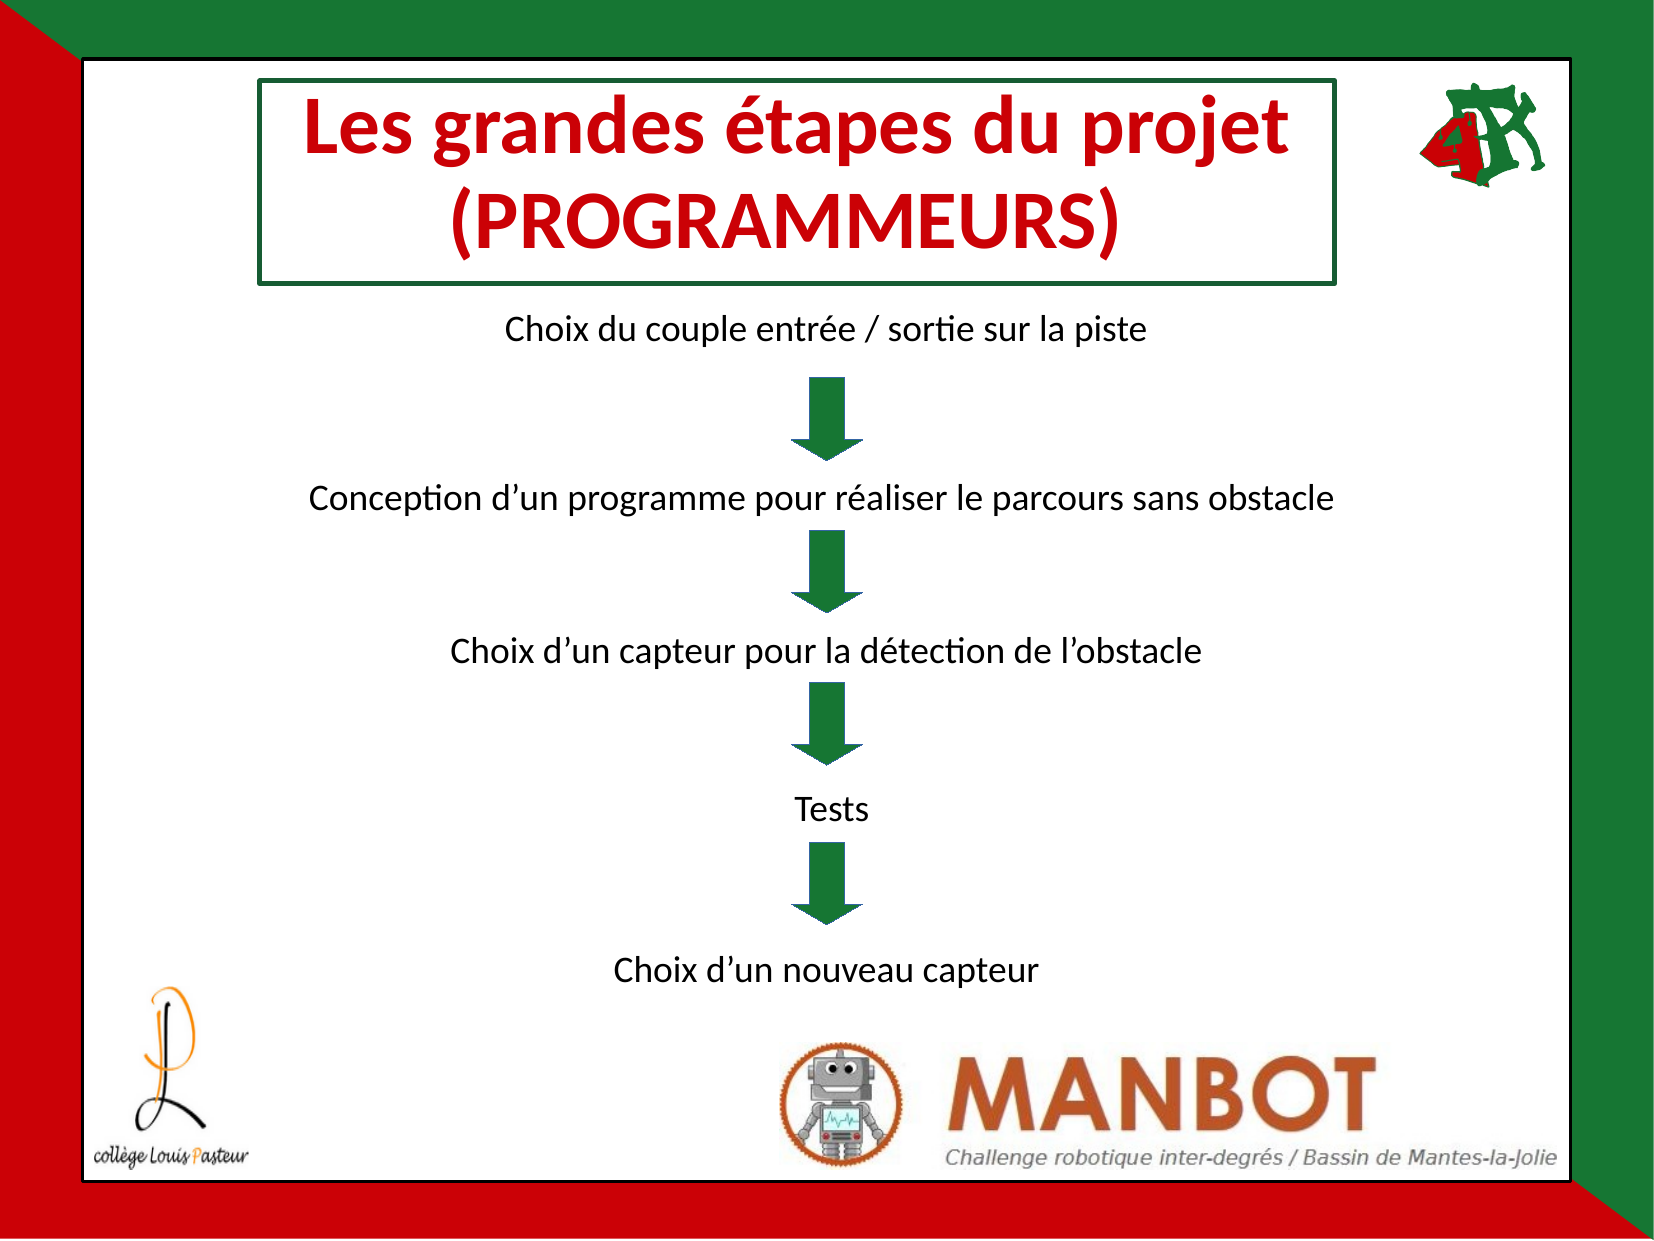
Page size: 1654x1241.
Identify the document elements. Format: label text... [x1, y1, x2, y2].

text_box [791, 842, 863, 925]
text_box Les grandes étapes du projet (PROGRAMMEURS) [259, 80, 1335, 284]
picture [94, 986, 249, 1170]
picture [1405, 70, 1561, 201]
text_box Choix d’un capteur pour la détection de l’obstacle [395, 625, 1258, 683]
text_box [791, 377, 863, 461]
text_box Choix du couple entrée / sortie sur la piste [439, 305, 1214, 359]
text_box [791, 682, 863, 766]
text_box Choix d’un nouveau capteur [558, 944, 1096, 1002]
text_box [791, 530, 863, 613]
picture [779, 1042, 1557, 1170]
text_box Tests [744, 779, 910, 838]
text_box Conception d’un programme pour réaliser le parcours sans obstacle [283, 472, 1371, 531]
